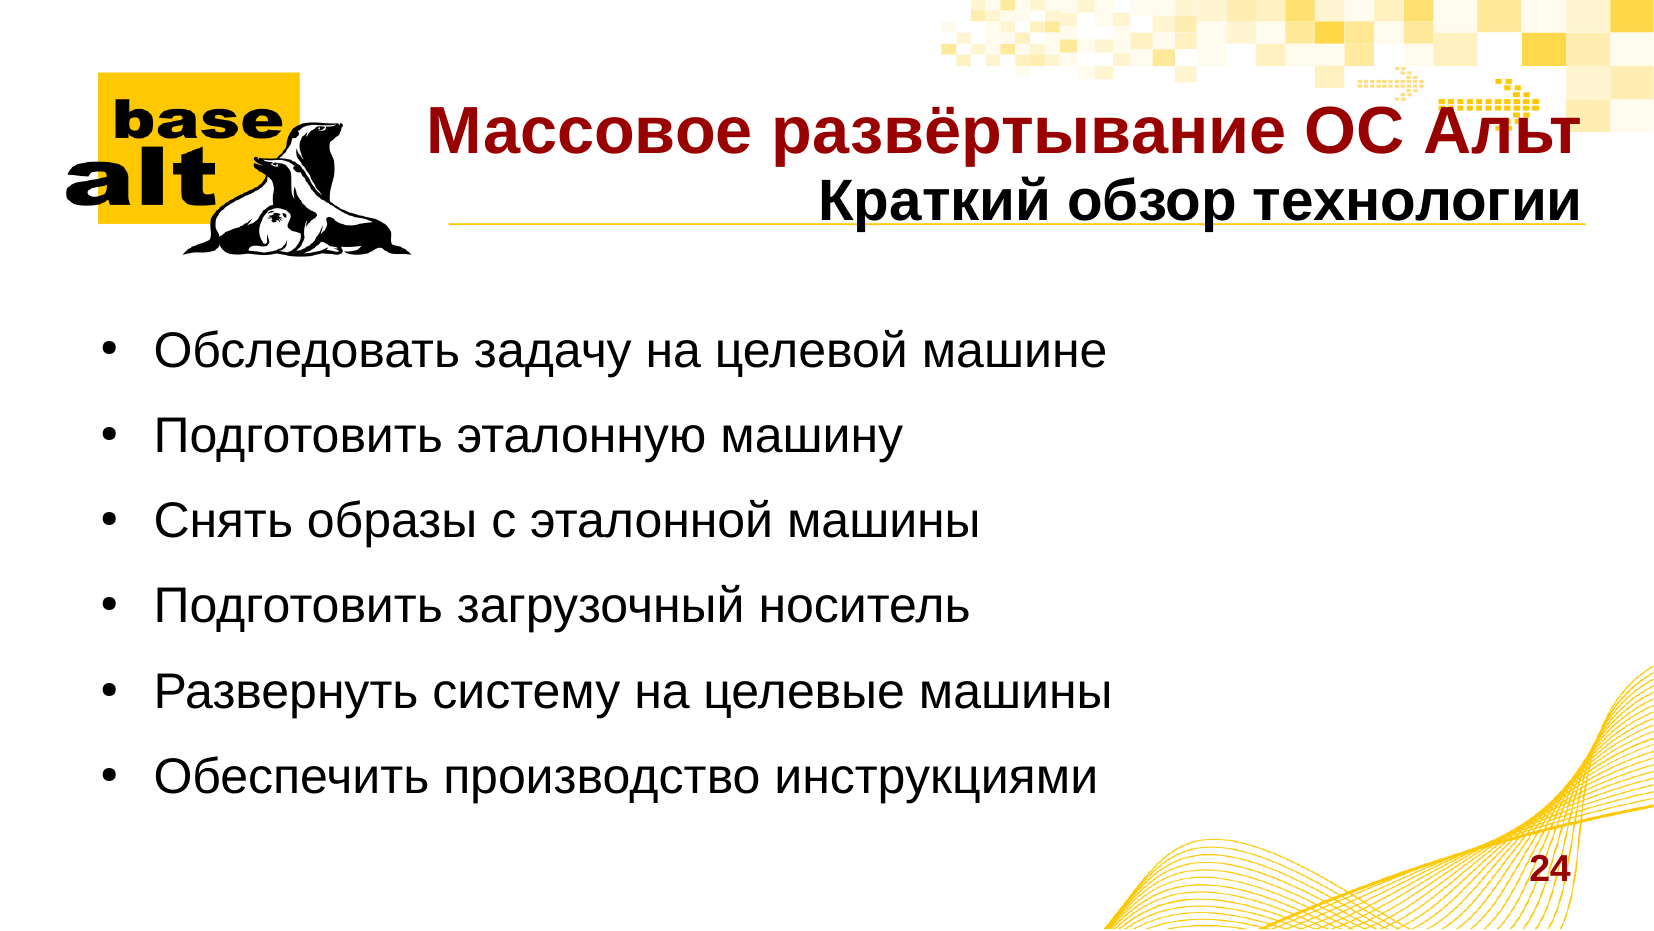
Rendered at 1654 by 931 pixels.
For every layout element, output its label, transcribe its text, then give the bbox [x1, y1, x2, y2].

picture [0, 0, 1654, 931]
list Обследовать задачу на целевой машине Подготовить эталонную машину Снять образы с эталонной машины Подготовить загрузочный носитель Развернуть систему на целевые машины Обеспечить производство инструкциями [82, 321, 1571, 810]
title Массовое развёртывание ОС Альт Краткий обзор технологии [372, 81, 1583, 245]
